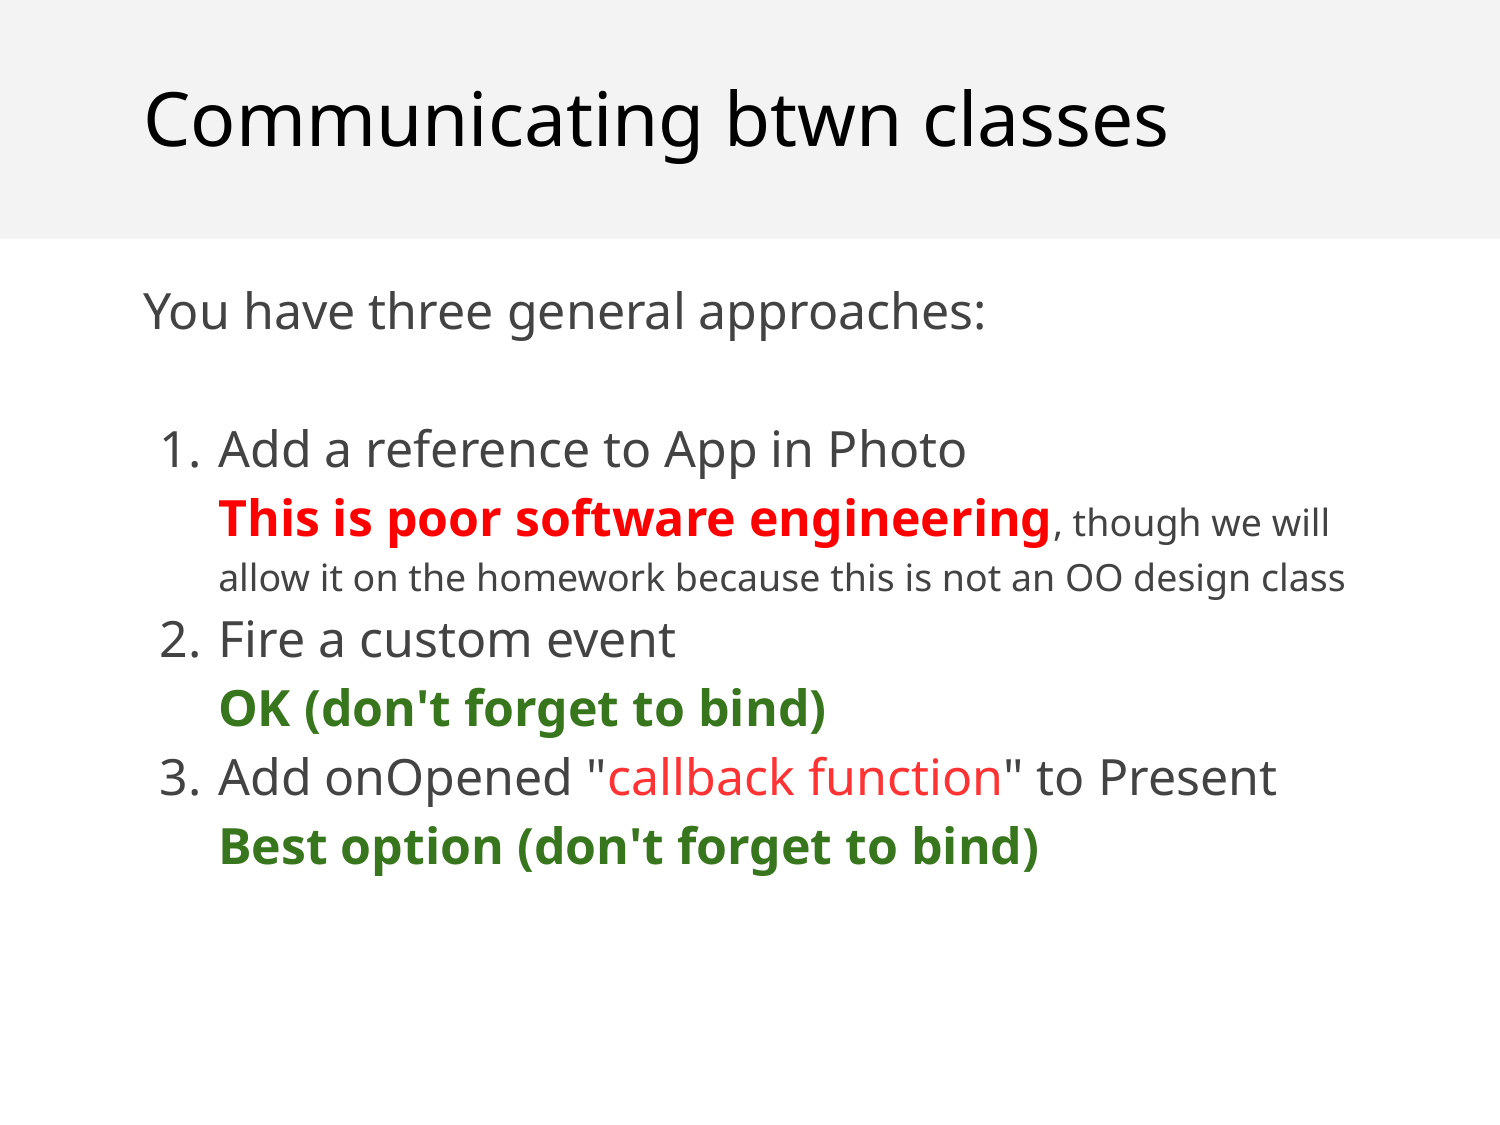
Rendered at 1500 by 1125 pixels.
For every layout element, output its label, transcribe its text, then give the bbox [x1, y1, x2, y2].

title Communicating btwn classes [128, 56, 1372, 183]
list You have three general approaches: Add a reference to App in Photo This is poor software engineering, though we will allow it on the homework because this is not an OO design class Fire a custom event OK (don't forget to bind) Add onOpened "callback function" to Present Best option (don't forget to bind) [128, 255, 1372, 1004]
